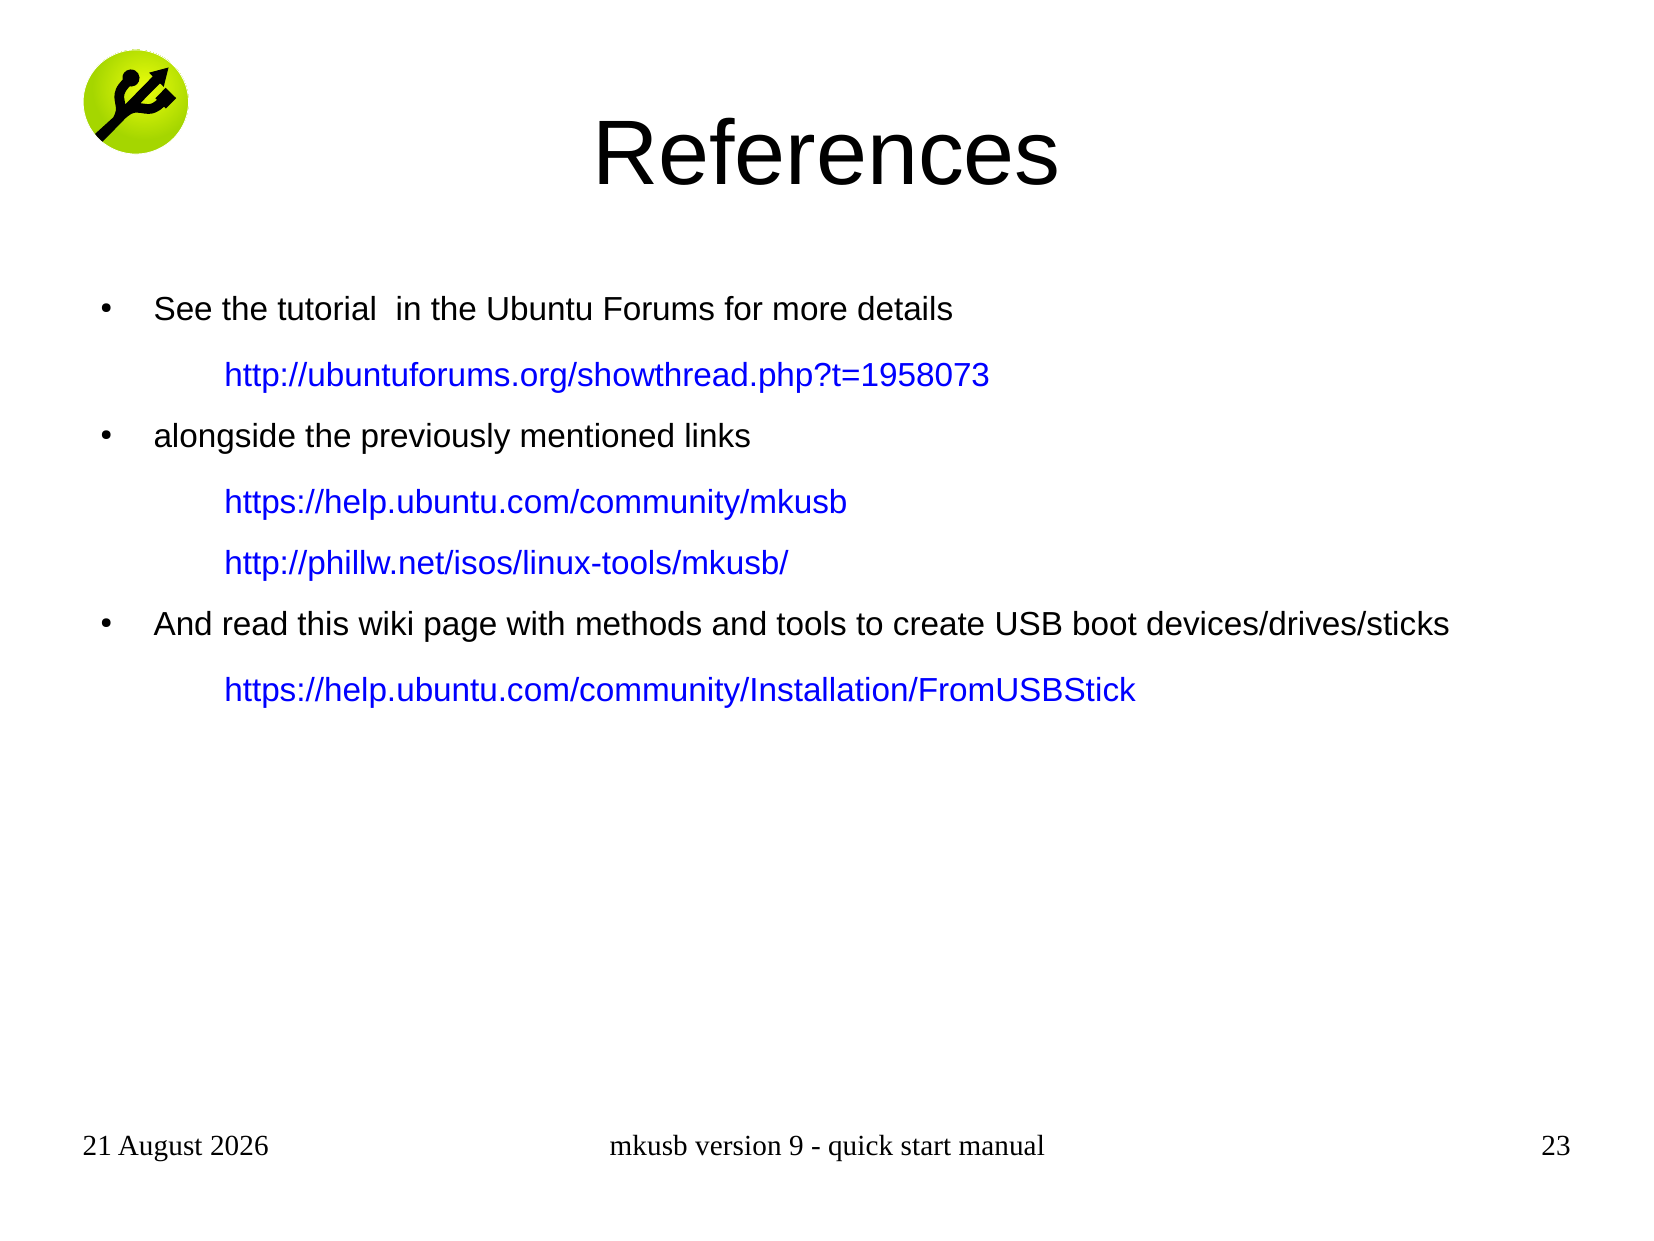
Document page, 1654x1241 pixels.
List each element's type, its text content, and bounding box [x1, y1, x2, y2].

title References [82, 49, 1571, 257]
list See the tutorial in the Ubuntu Forums for more details http://ubuntuforums.org/showthread.php?t=1958073 alongside the previously mentioned links https://help.ubuntu.com/community/mkusb http://phillw.net/isos/linux-tools/mkusb/ And read this wiki page with methods and tools to create USB boot devices/drives/sticks https://help.ubuntu.com/community/Installation/FromUSBStick [82, 290, 1538, 1010]
